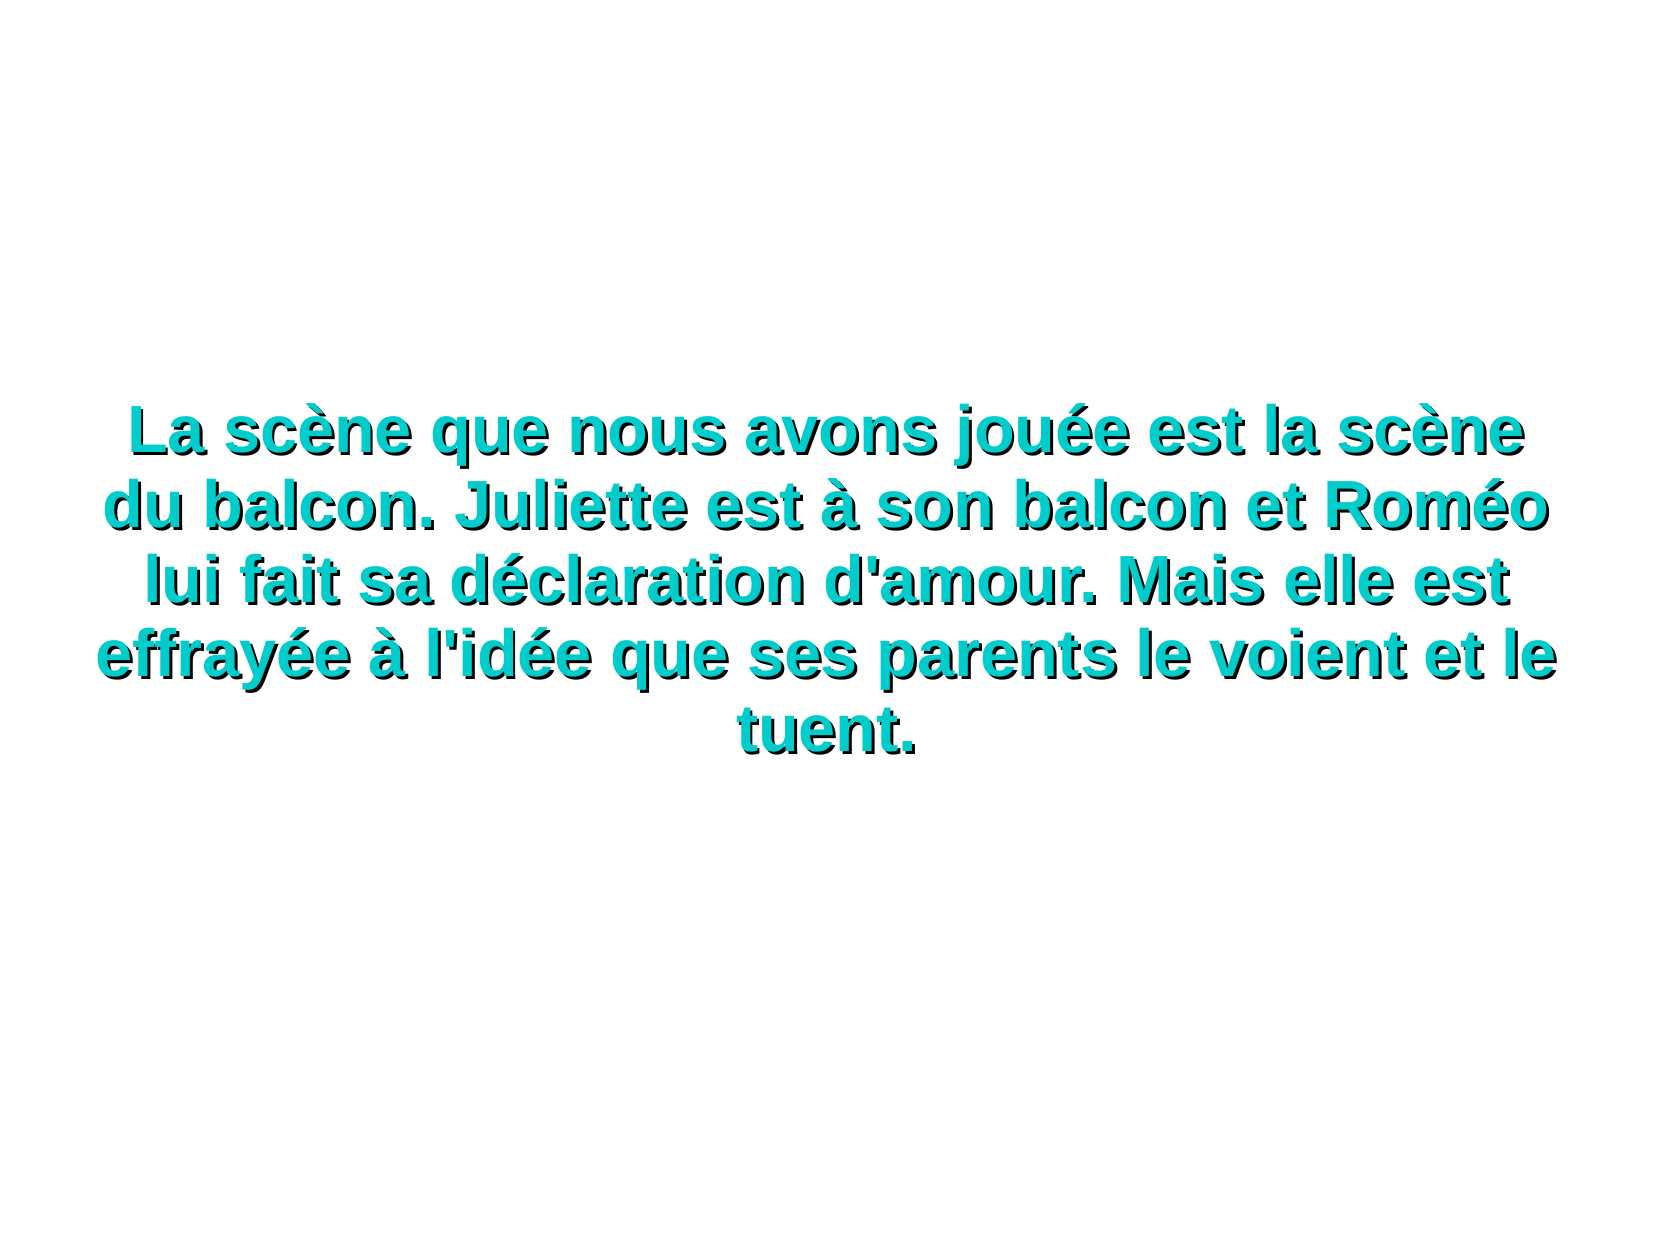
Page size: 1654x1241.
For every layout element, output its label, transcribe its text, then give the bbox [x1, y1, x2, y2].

subtitle La scène que nous avons jouée est la scène du balcon. Juliette est à son balcon et Roméo lui fait sa déclaration d'amour. Mais elle est effrayée à l'idée que ses parents le voient et le tuent. [82, 49, 1571, 1109]
